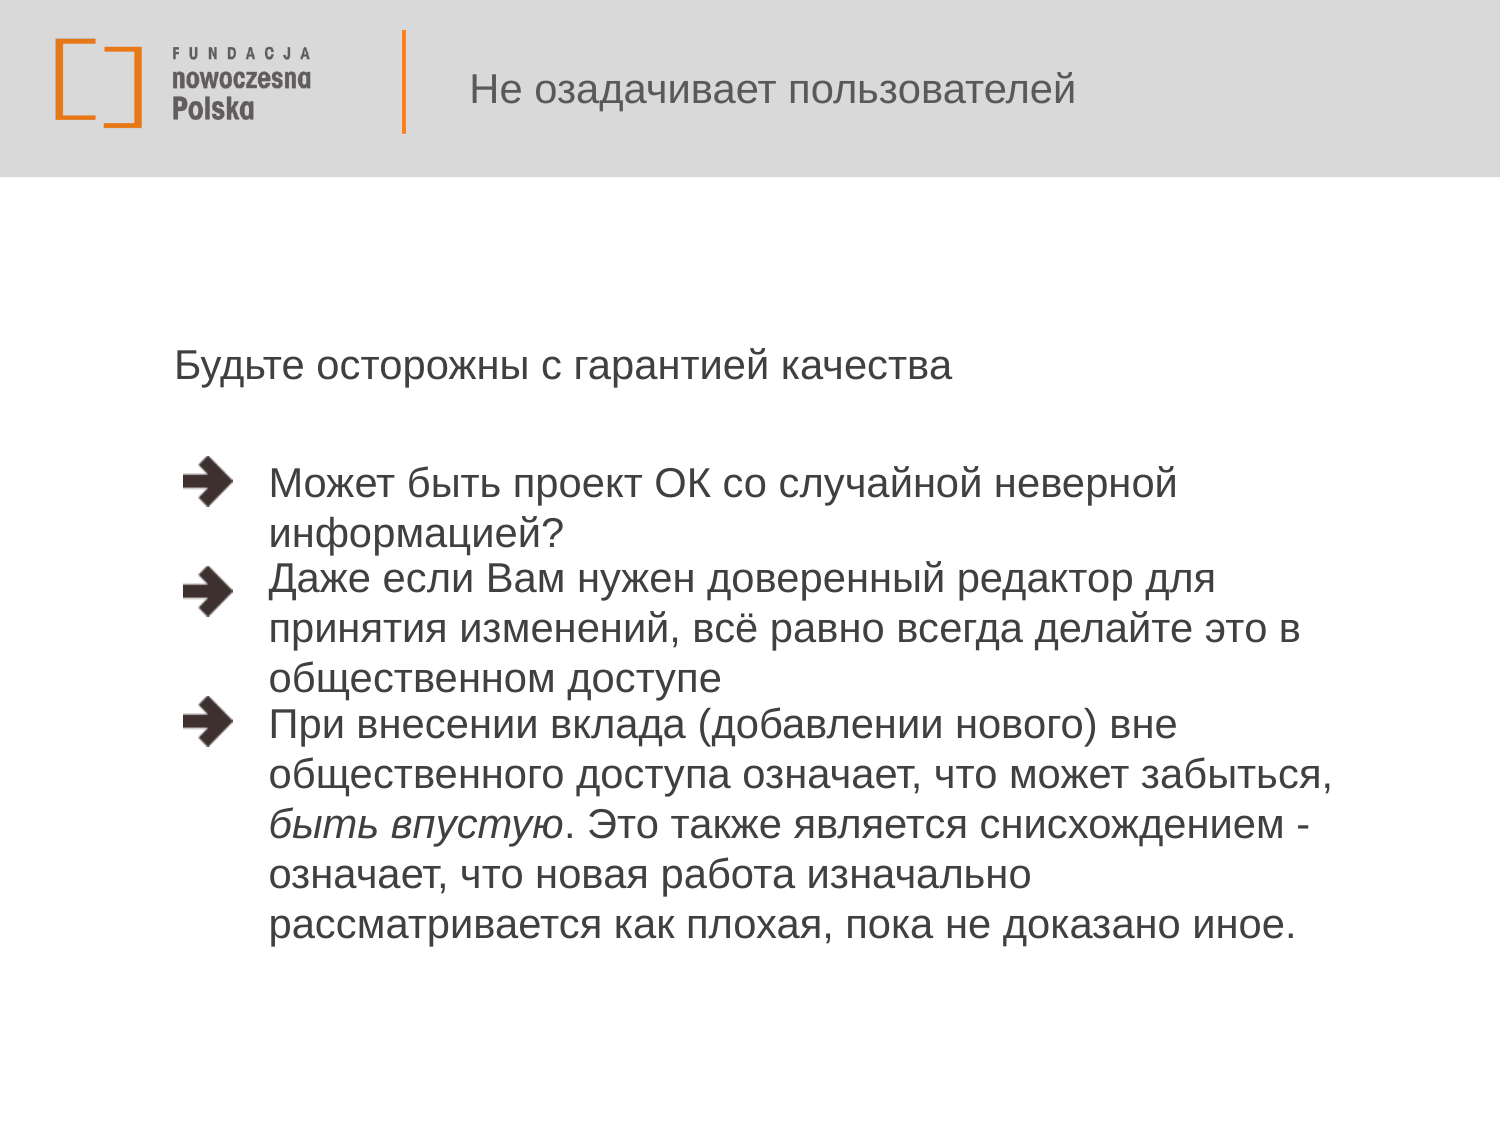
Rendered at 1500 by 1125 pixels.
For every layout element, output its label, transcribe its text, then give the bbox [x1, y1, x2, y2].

text_box Даже если Вам нужен доверенный редактор для принятия изменений, всё равно всегда делайте это в общественном доступе [253, 543, 1388, 709]
text_box Не озадачивает пользователей [454, 54, 1111, 120]
picture [53, 30, 313, 140]
text_box Будьте осторожны с гарантией качества [159, 330, 1294, 396]
picture [183, 696, 233, 747]
picture [183, 456, 233, 507]
text_box [0, 0, 1500, 178]
text_box Может быть проект ОК со случайной неверной информацией? [253, 448, 1388, 543]
picture [183, 566, 233, 617]
text_box При внесении вклада (добавлении нового) вне общественного доступа означает, что может забыться, быть впустую. Это также является снисхождением - означает, что новая работа изначально рассматривается как плохая, пока не доказано иное. [253, 709, 1388, 955]
picture [395, 30, 422, 145]
